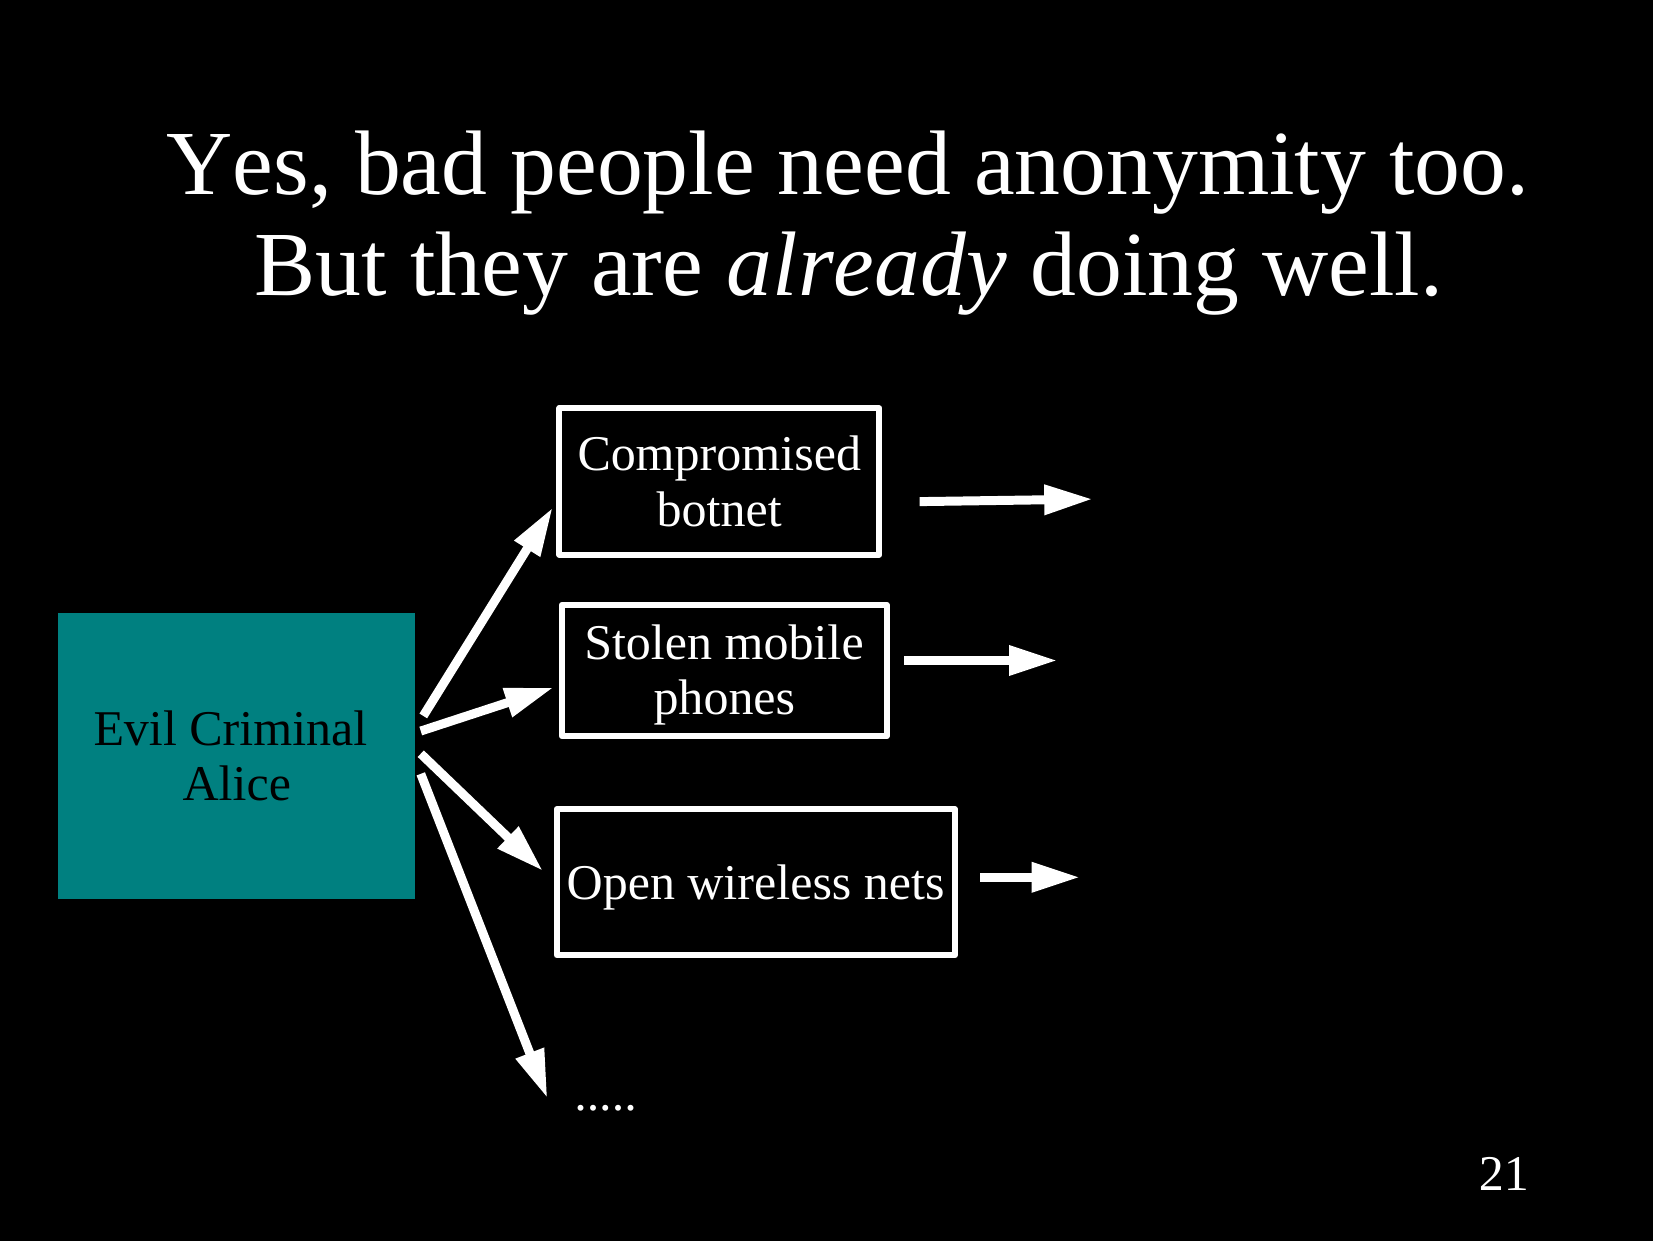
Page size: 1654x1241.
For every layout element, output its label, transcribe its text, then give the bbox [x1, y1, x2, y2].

text_box [418, 514, 544, 571]
text_box ..... [574, 1066, 638, 1123]
text_box [520, 514, 633, 571]
text_box Evil Criminal Alice [57, 612, 416, 900]
text_box Open wireless nets [556, 809, 955, 956]
text_box Compromised botnet [559, 408, 880, 555]
text_box Stolen mobile phones [561, 604, 887, 737]
title Yes, bad people need anonymity too. But they are already doing well. [121, 102, 1578, 326]
